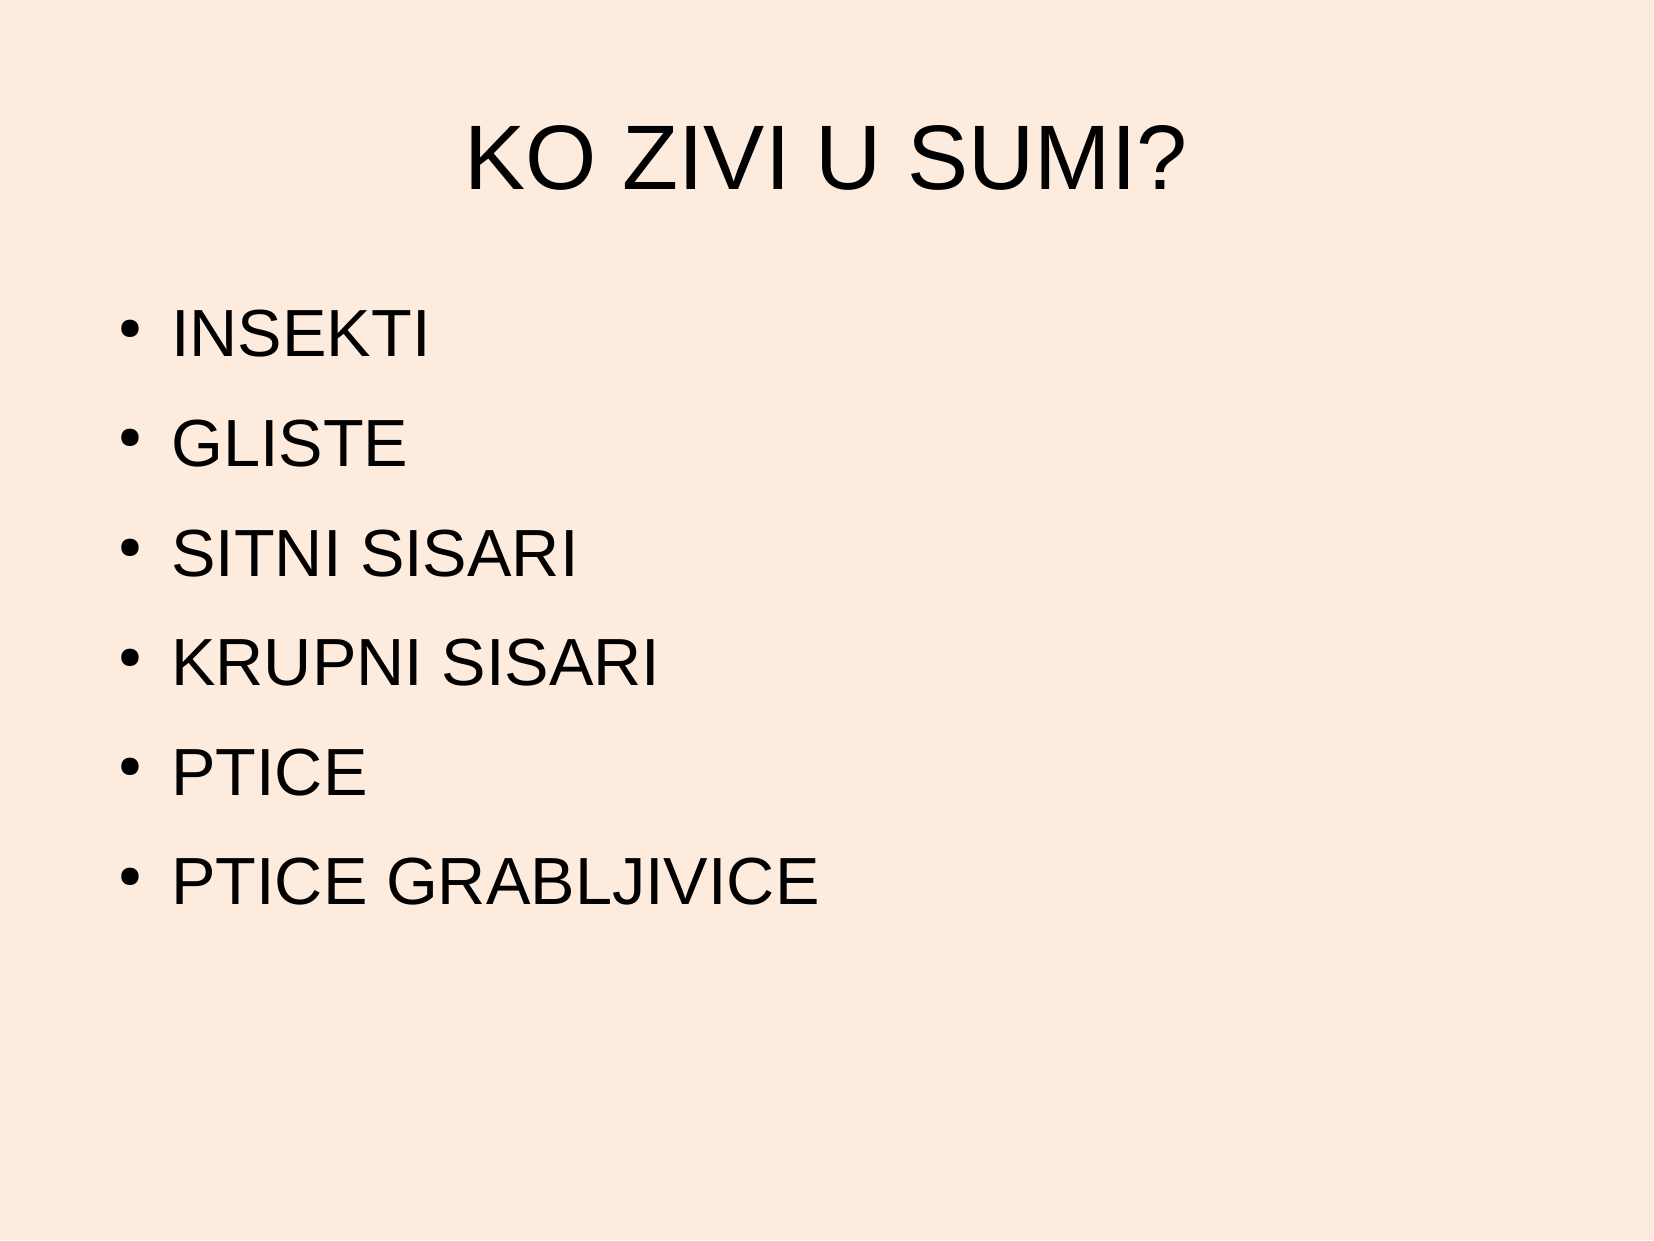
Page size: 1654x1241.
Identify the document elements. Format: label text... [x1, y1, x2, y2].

title KO ZIVI U SUMI? [82, 56, 1571, 250]
list INSEKTI GLISTE SITNI SISARI KRUPNI SISARI PTICE PTICE GRABLJIVICE [82, 290, 1571, 1109]
